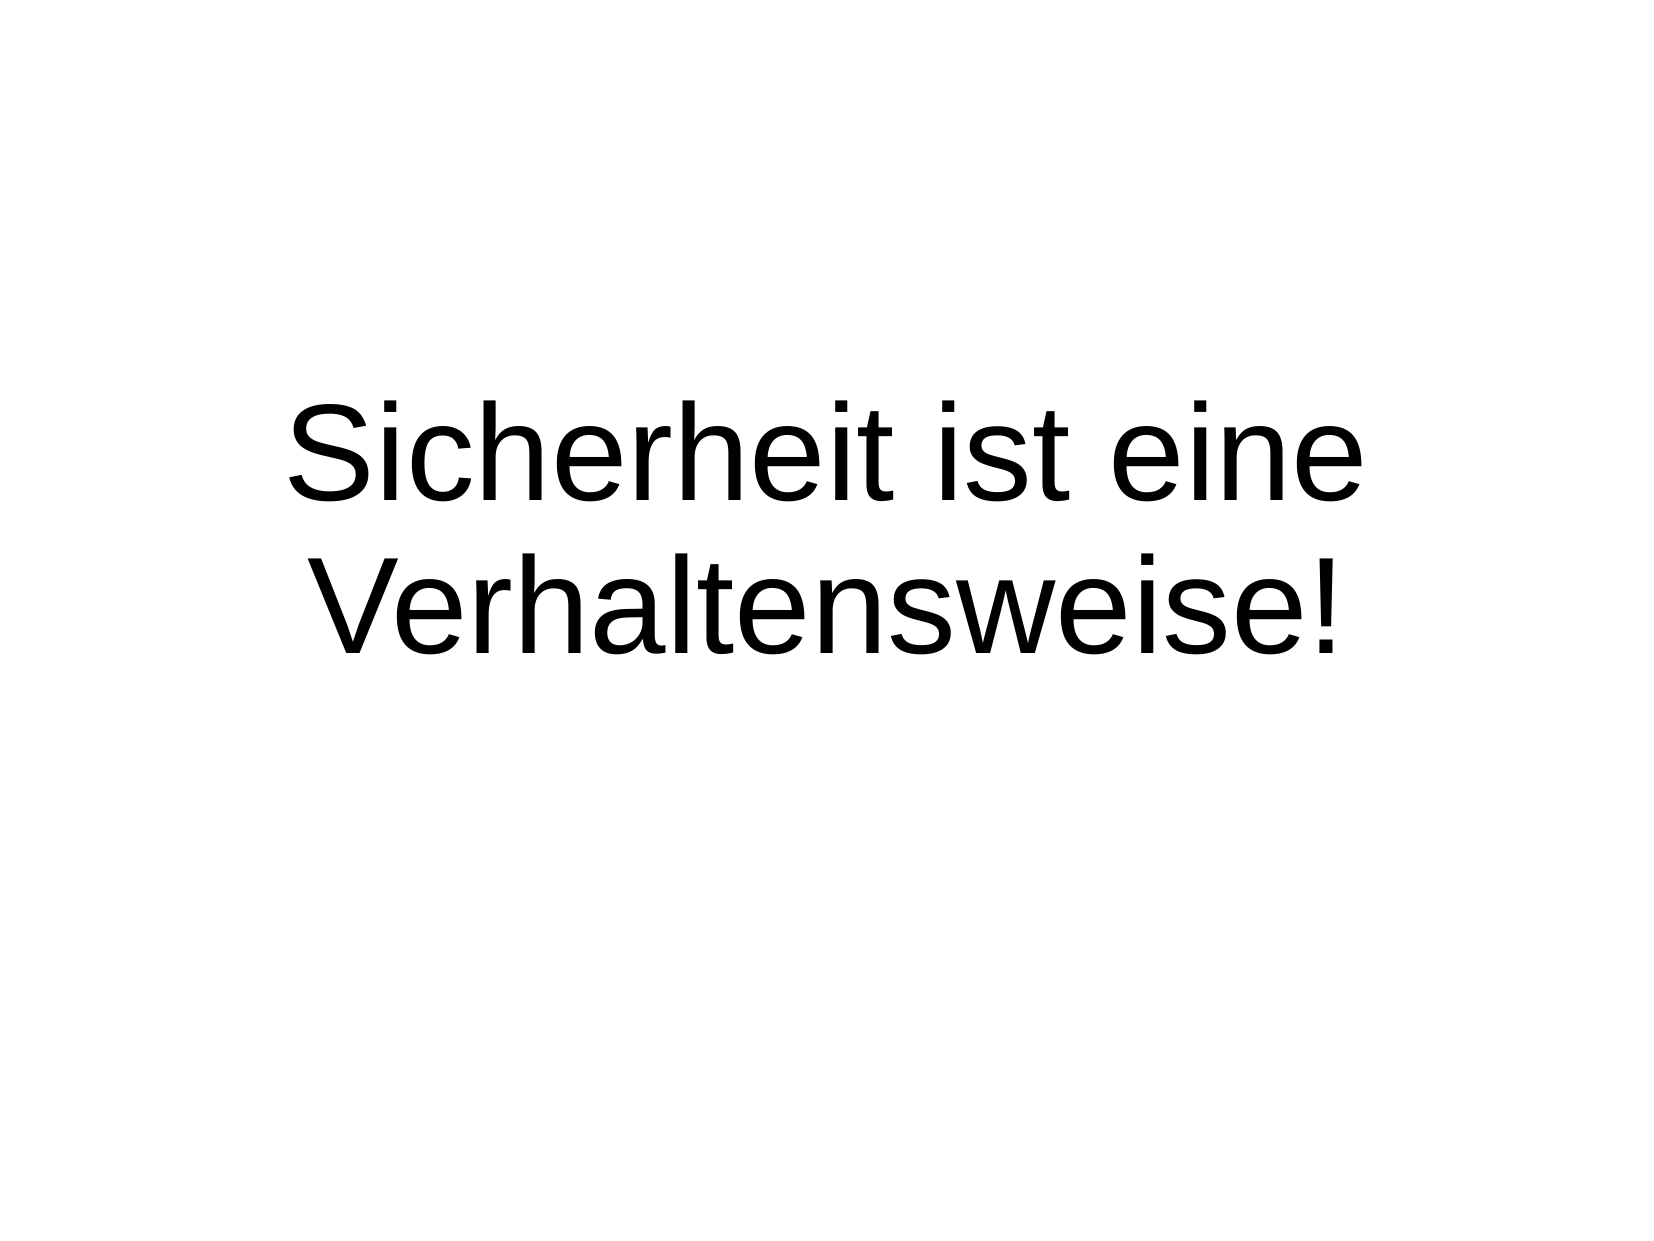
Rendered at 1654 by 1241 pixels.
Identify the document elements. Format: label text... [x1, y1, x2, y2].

subtitle Sicherheit ist eine Verhaltensweise! [82, 49, 1571, 1010]
